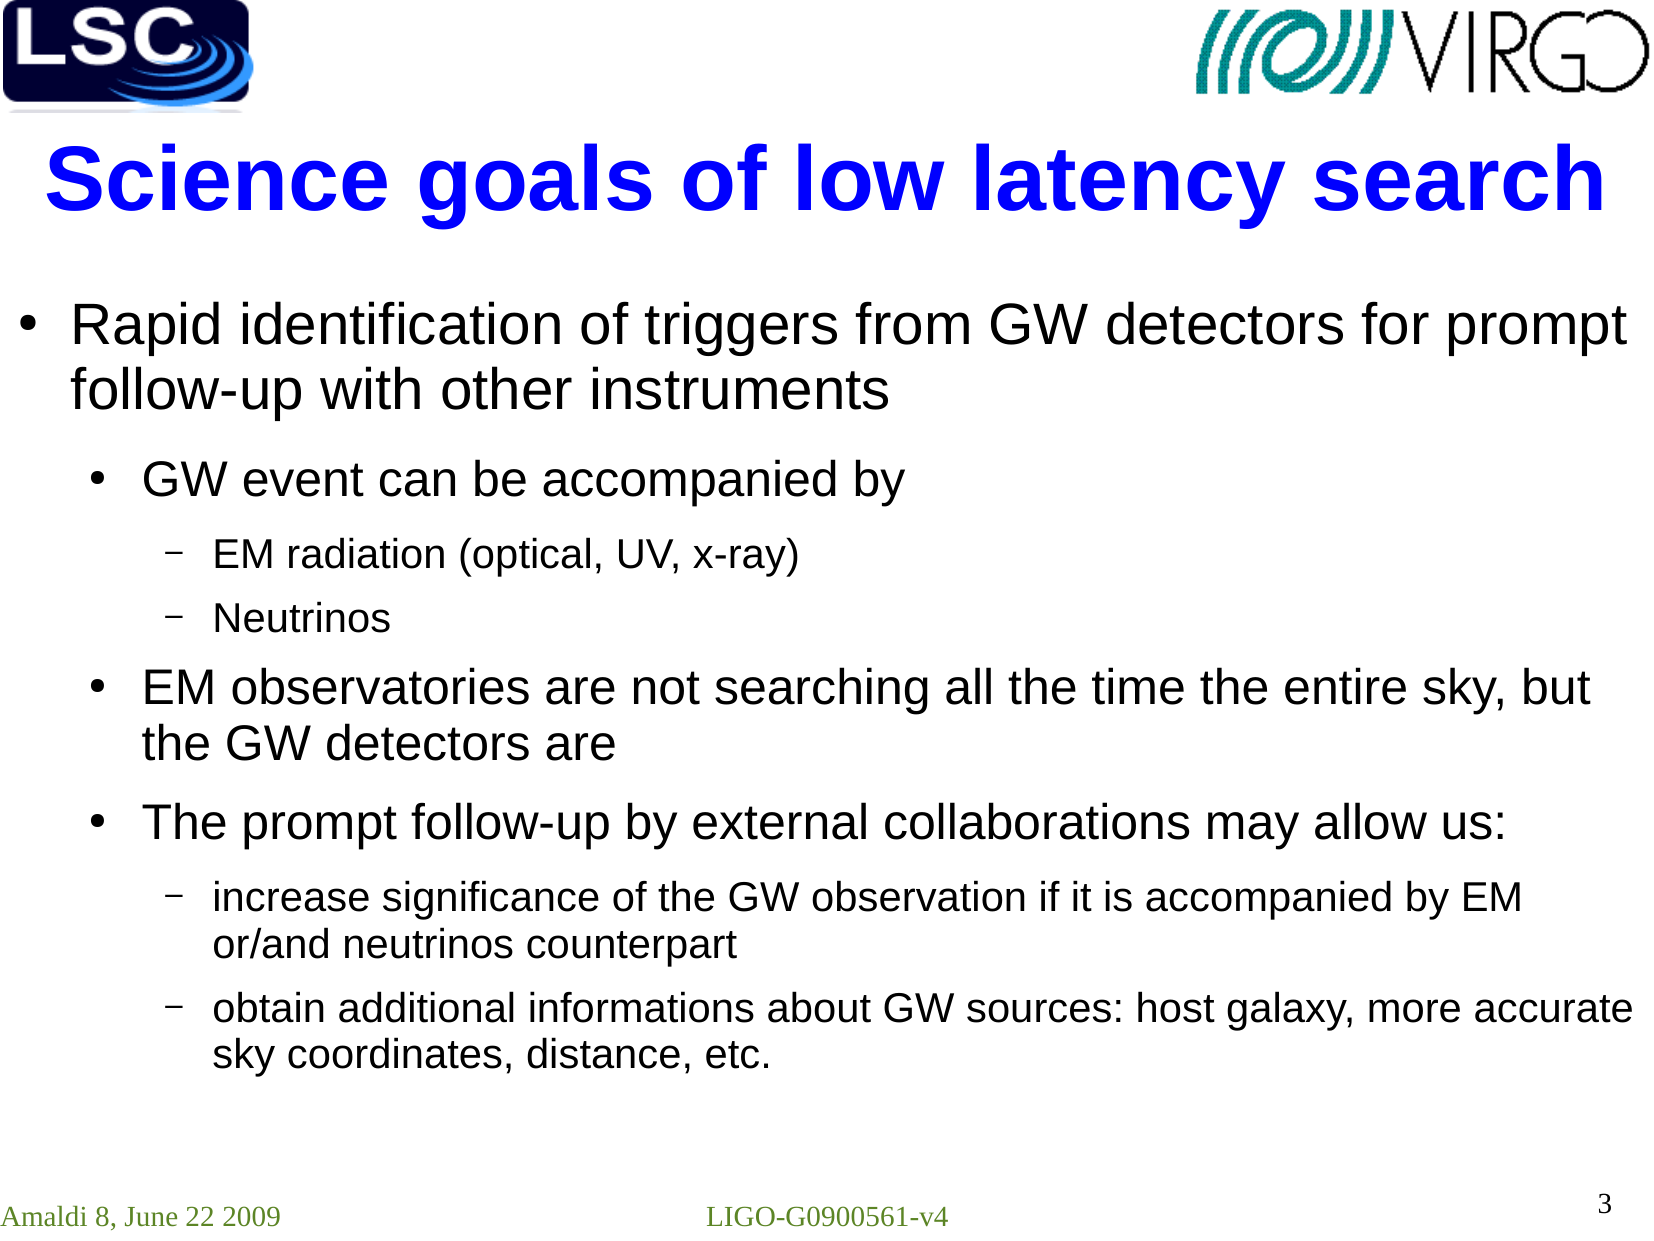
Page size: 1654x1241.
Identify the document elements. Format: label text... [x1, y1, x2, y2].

picture [1184, 0, 1654, 102]
picture [3, 0, 263, 112]
list Rapid identification of triggers from GW detectors for prompt follow-up with other instruments GW event can be accompanied by EM radiation (optical, UV, x-ray) Neutrinos EM observatories are not searching all the time the entire sky, but the GW detectors are The prompt follow-up by external collaborations may allow us: increase significance of the GW observation if it is accompanied by EM or/and neutrinos counterpart obtain additional informations about GW sources: host galaxy, more accurate sky coordinates, distance, etc. [0, 292, 1651, 1105]
title Science goals of low latency search [0, 112, 1654, 245]
